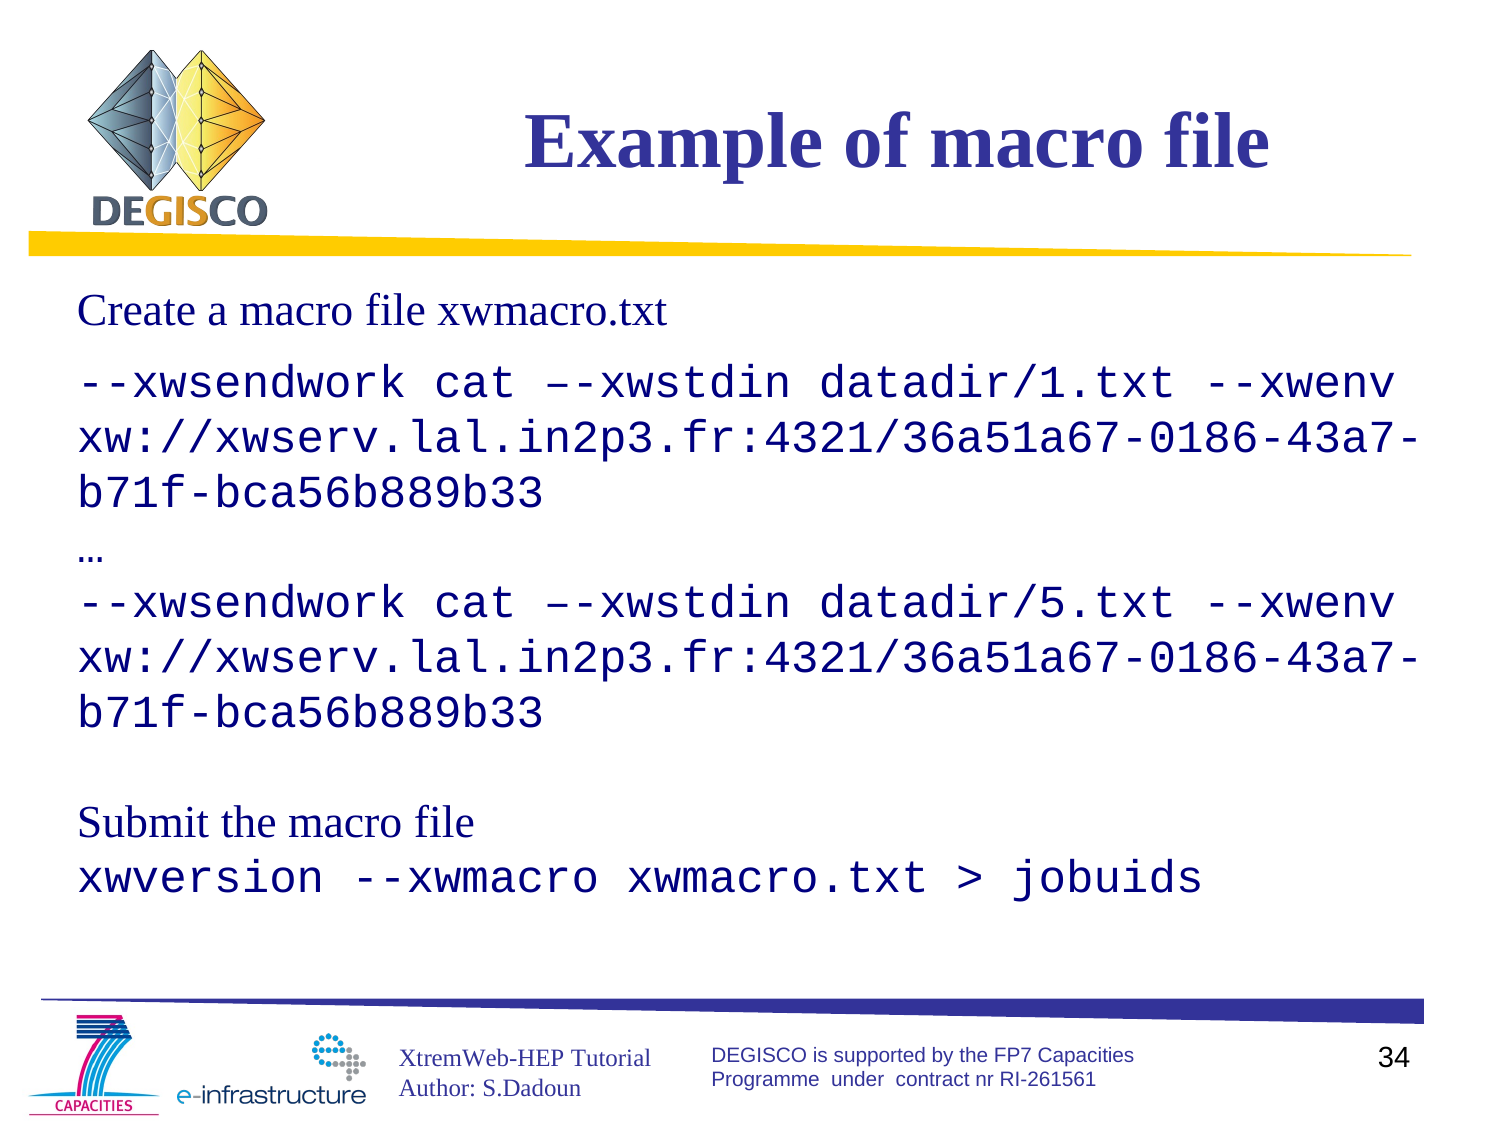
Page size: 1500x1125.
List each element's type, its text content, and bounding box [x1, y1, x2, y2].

subtitle Create a macro file xwmacro.txt --xwsendwork cat –-xwstdin datadir/1.txt --xwenv xw://xwserv.lal.in2p3.fr:4321/36a51a67-0186-43a7-b71f-bca56b889b33 … --xwsendwork cat –-xwstdin datadir/5.txt --xwenv xw://xwserv.lal.in2p3.fr:4321/36a51a67-0186-43a7-b71f-bca56b889b33 Submit the macro file xwversion --xwmacro xwmacro.txt > jobuids [76, 255, 1427, 998]
picture [22, 1007, 165, 1124]
picture [317, 1038, 340, 1049]
title Example of macro file [295, 10, 1500, 261]
picture [177, 1033, 366, 1104]
picture [65, 44, 287, 226]
